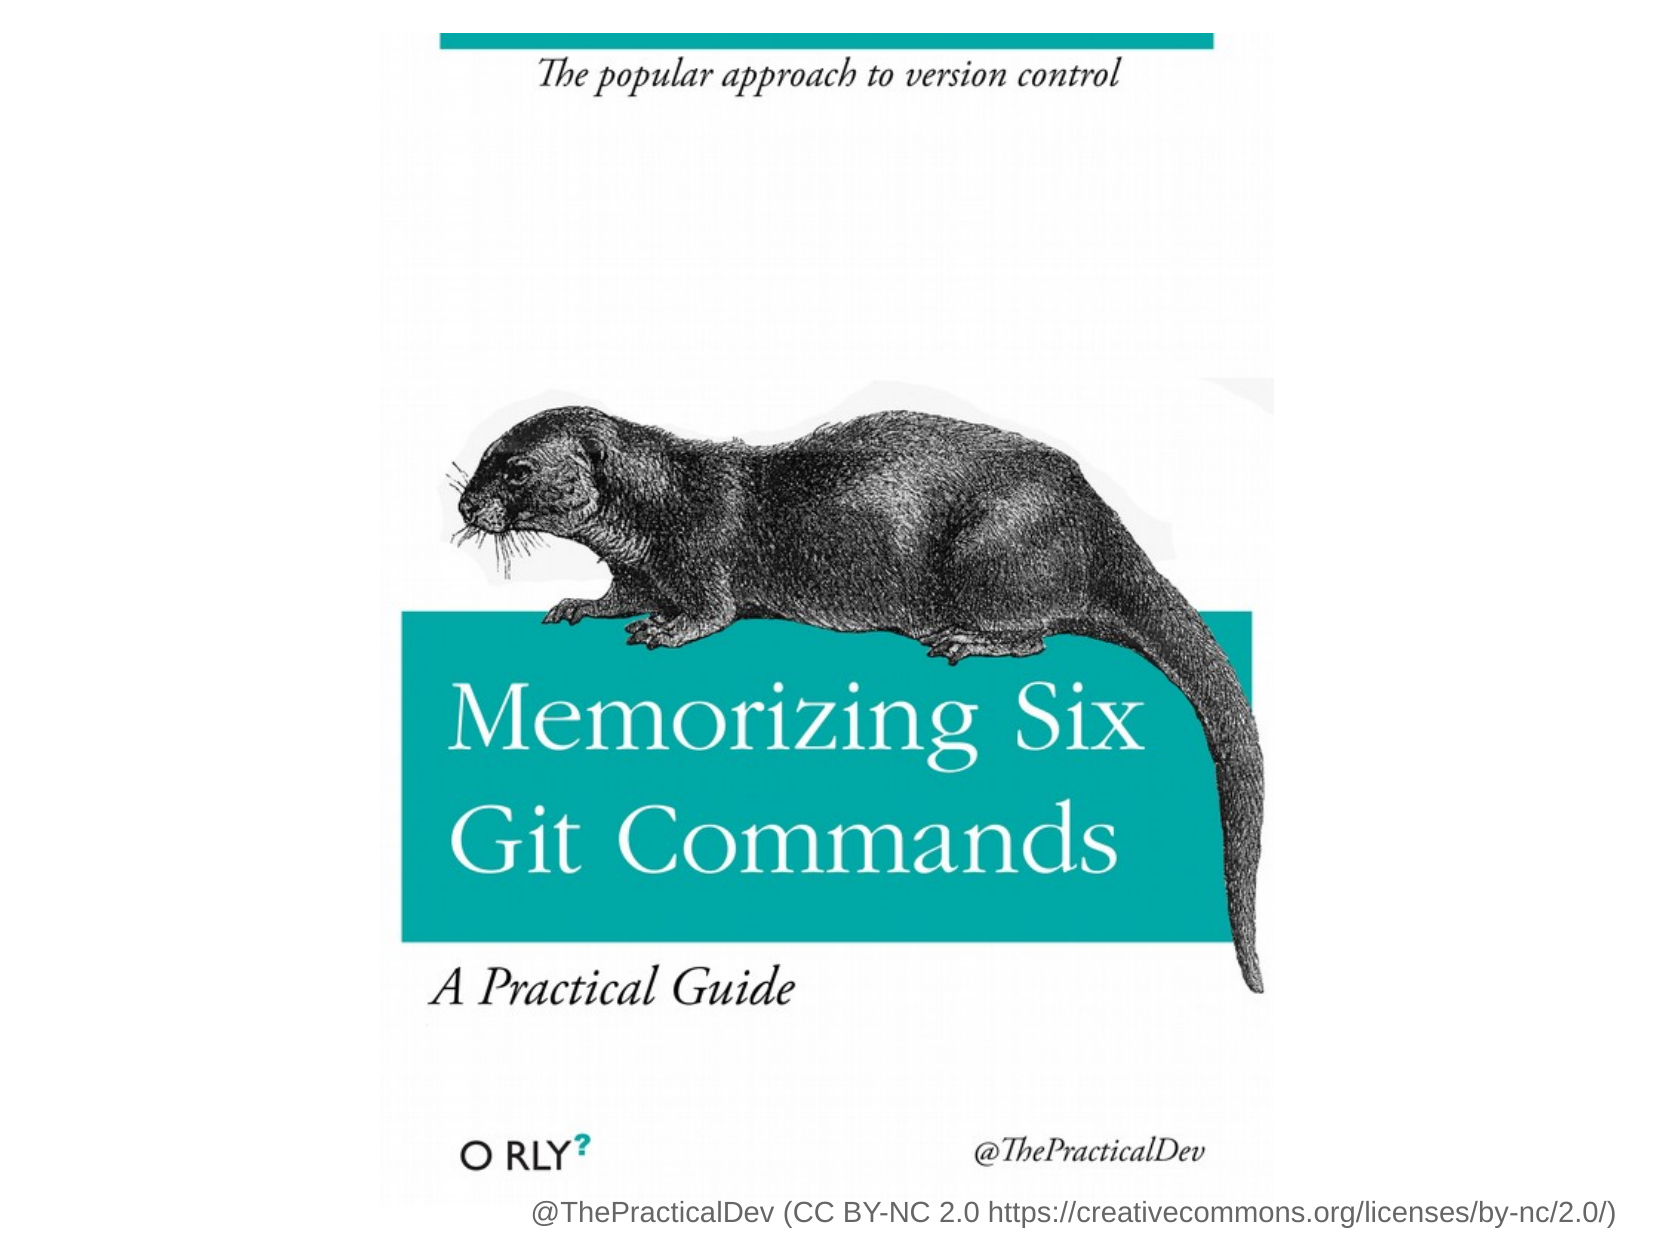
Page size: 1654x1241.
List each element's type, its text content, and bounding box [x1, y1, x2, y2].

text_box @ThePracticalDev (CC BY-NC 2.0 https://creativecommons.org/licenses/by-nc/2.0/) [515, 1188, 1654, 1241]
picture [379, 33, 1274, 1207]
